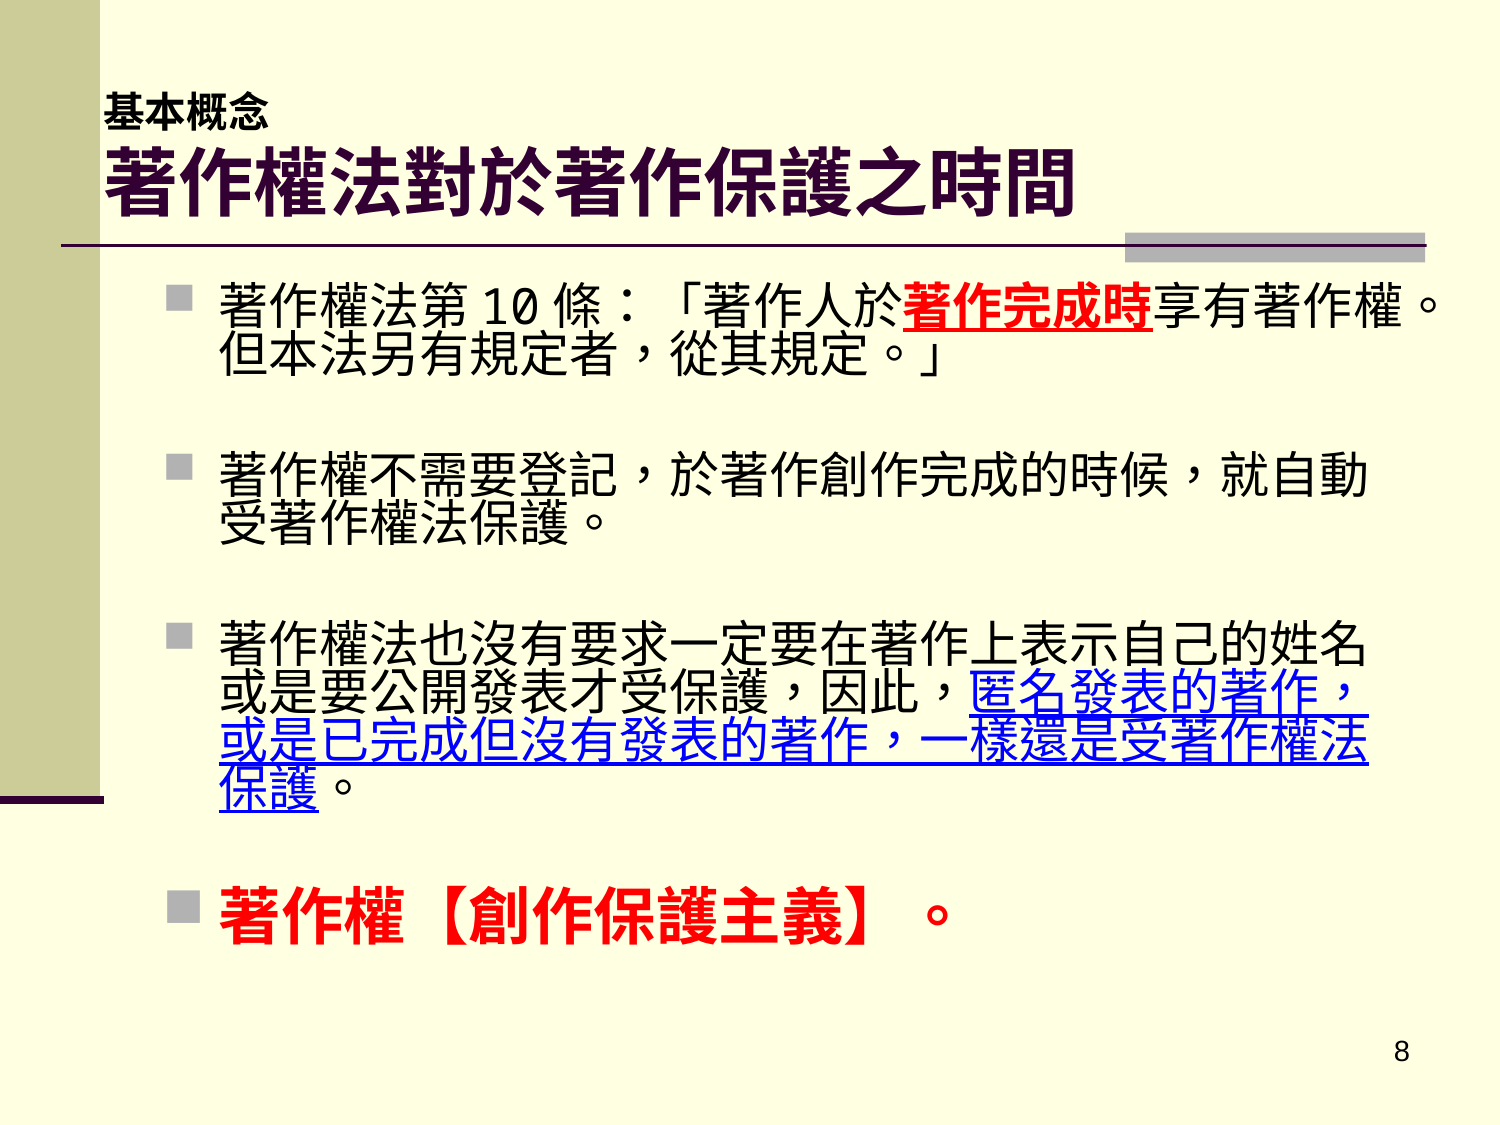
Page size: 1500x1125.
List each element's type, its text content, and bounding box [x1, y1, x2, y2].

text_box 基本概念 著作權法對於著作保護之時間 [88, 78, 1408, 234]
text_box <編號> [1074, 1024, 1426, 1103]
list 著作權法第10條：「著作人於著作完成時享有著作權。但本法另有規定者，從其規定。」 著作權不需要登記，於著作創作完成的時候，就自動受著作權法保護。 著作權法也沒有要求一定要在著作上表示自己的姓名或是要公開發表才受保護，因此，匿名發表的著作，或是已完成但沒有發表的著作，一樣還是受著作權法保護。 著作權【創作保護主義】。 [147, 278, 1423, 1023]
